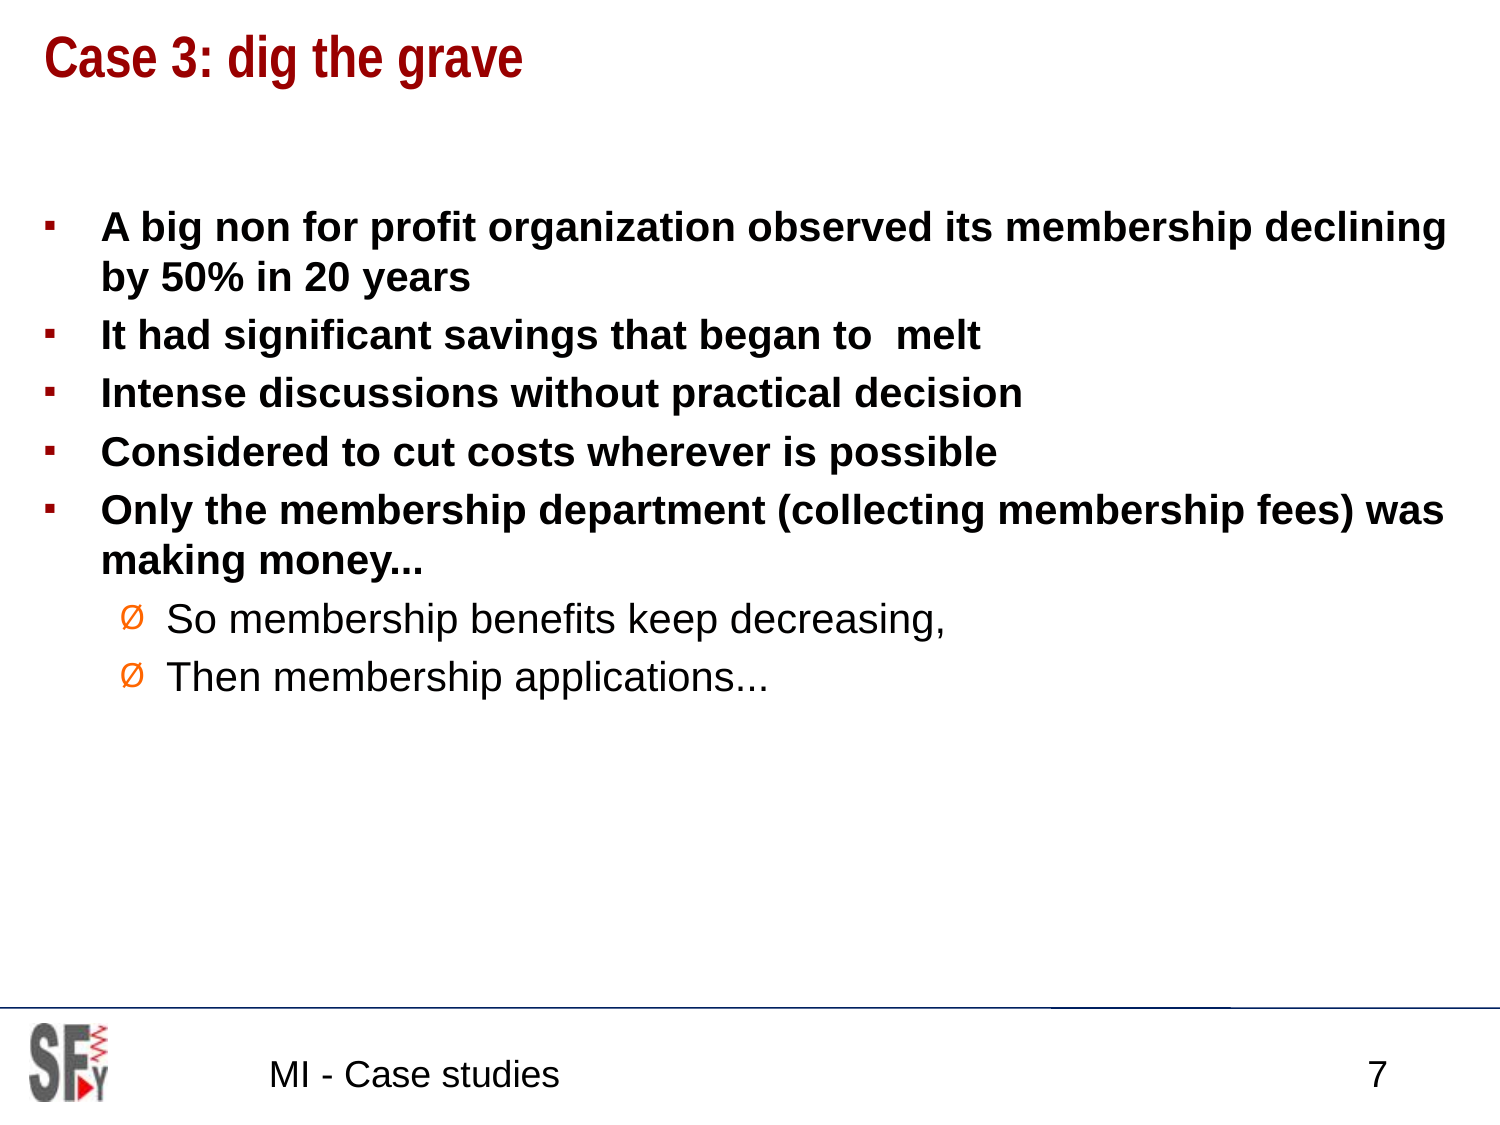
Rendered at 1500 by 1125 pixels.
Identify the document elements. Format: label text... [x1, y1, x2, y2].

list A big non for profit organization observed its membership declining by 50% in 20 years It had significant savings that began to melt Intense discussions without practical decision Considered to cut costs wherever is possible Only the membership department (collecting membership fees) was making money... So membership benefits keep decreasing, Then membership applications... [29, 184, 1471, 988]
footer MI - Case studies [253, 1034, 1336, 1103]
picture [29, 1023, 108, 1102]
slide_number <numéro> [1352, 1034, 1490, 1103]
title Case 3: dig the grave [29, 12, 1471, 138]
